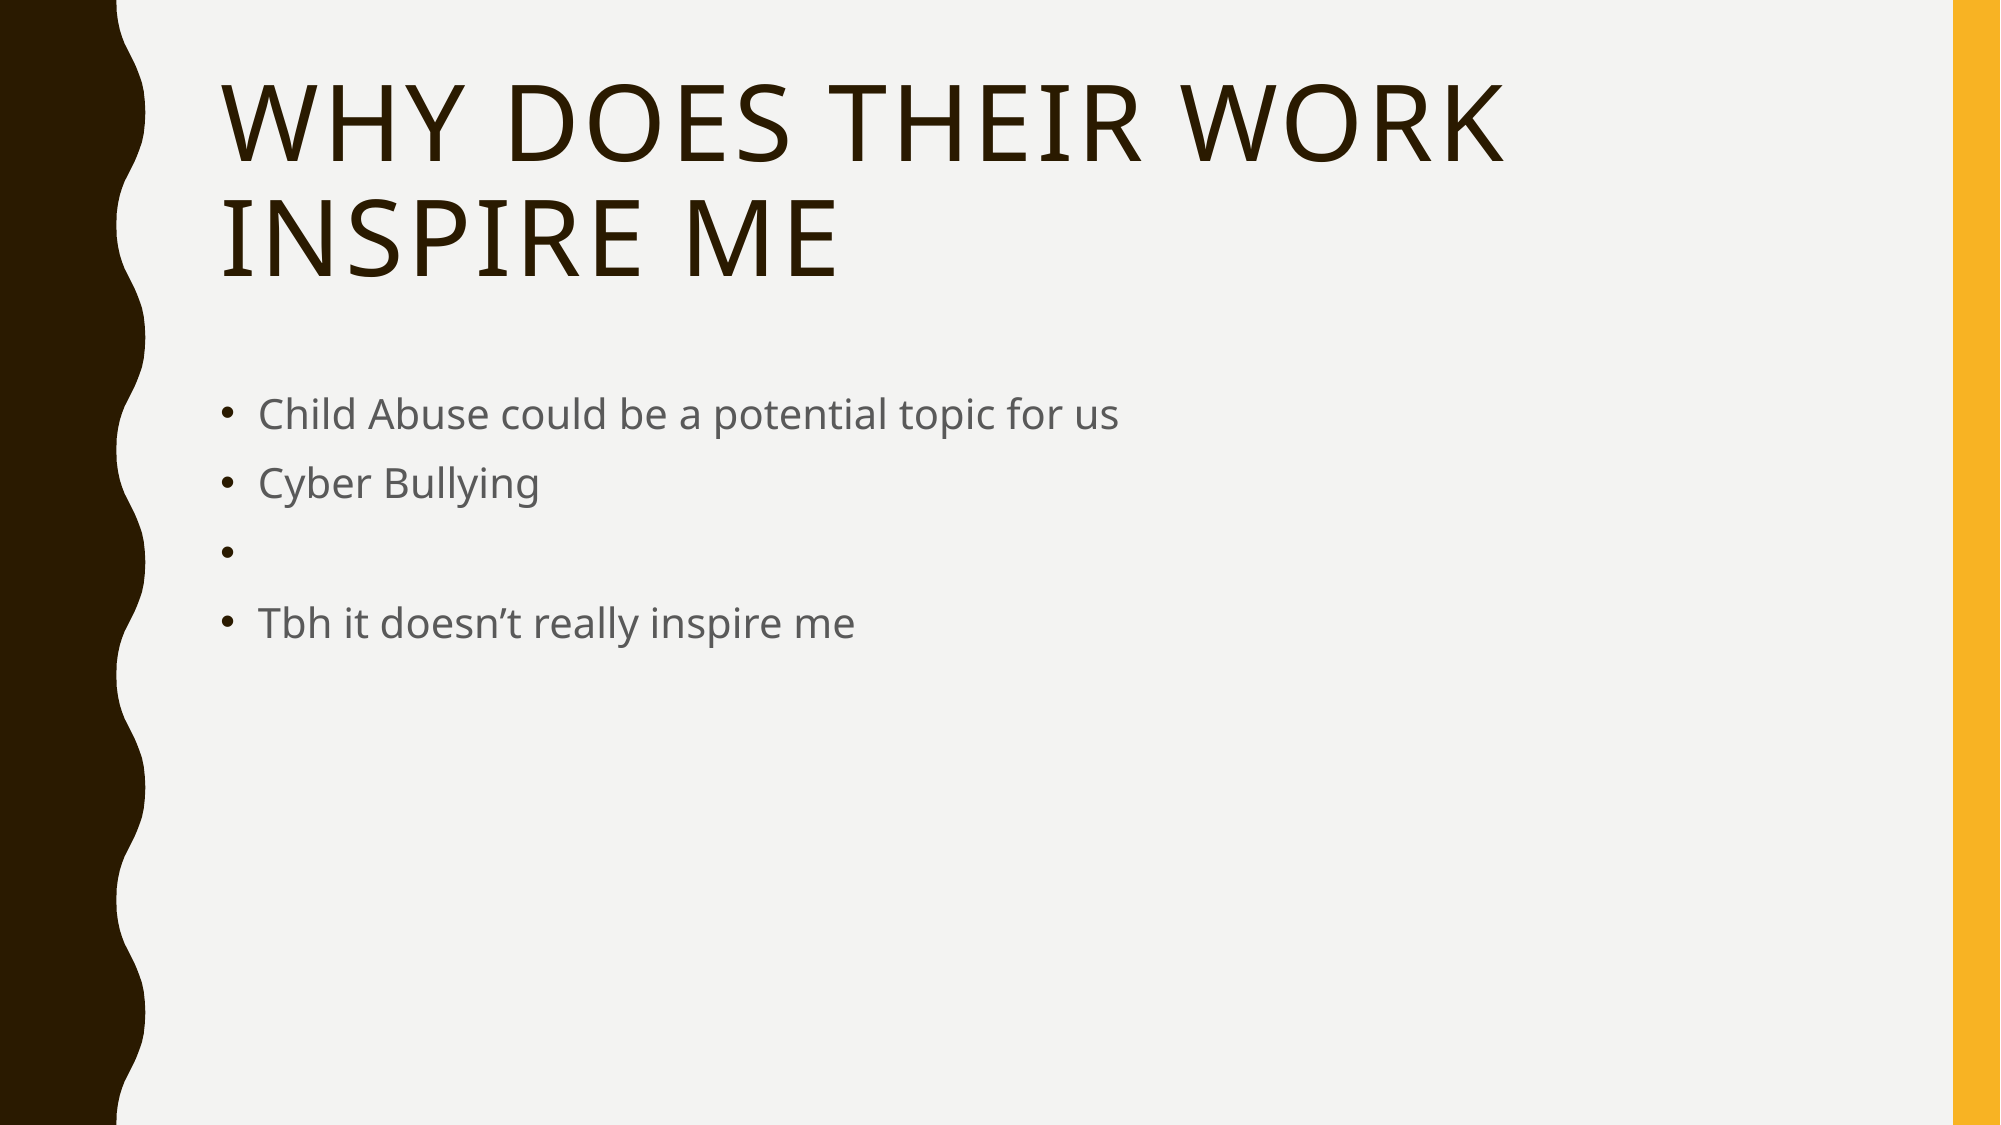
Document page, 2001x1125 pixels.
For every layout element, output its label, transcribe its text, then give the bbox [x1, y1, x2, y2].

list Child Abuse could be a potential topic for us Cyber Bullying Tbh it doesn’t really inspire me [205, 375, 1876, 965]
title Why does their work inspire me [205, 62, 1876, 308]
